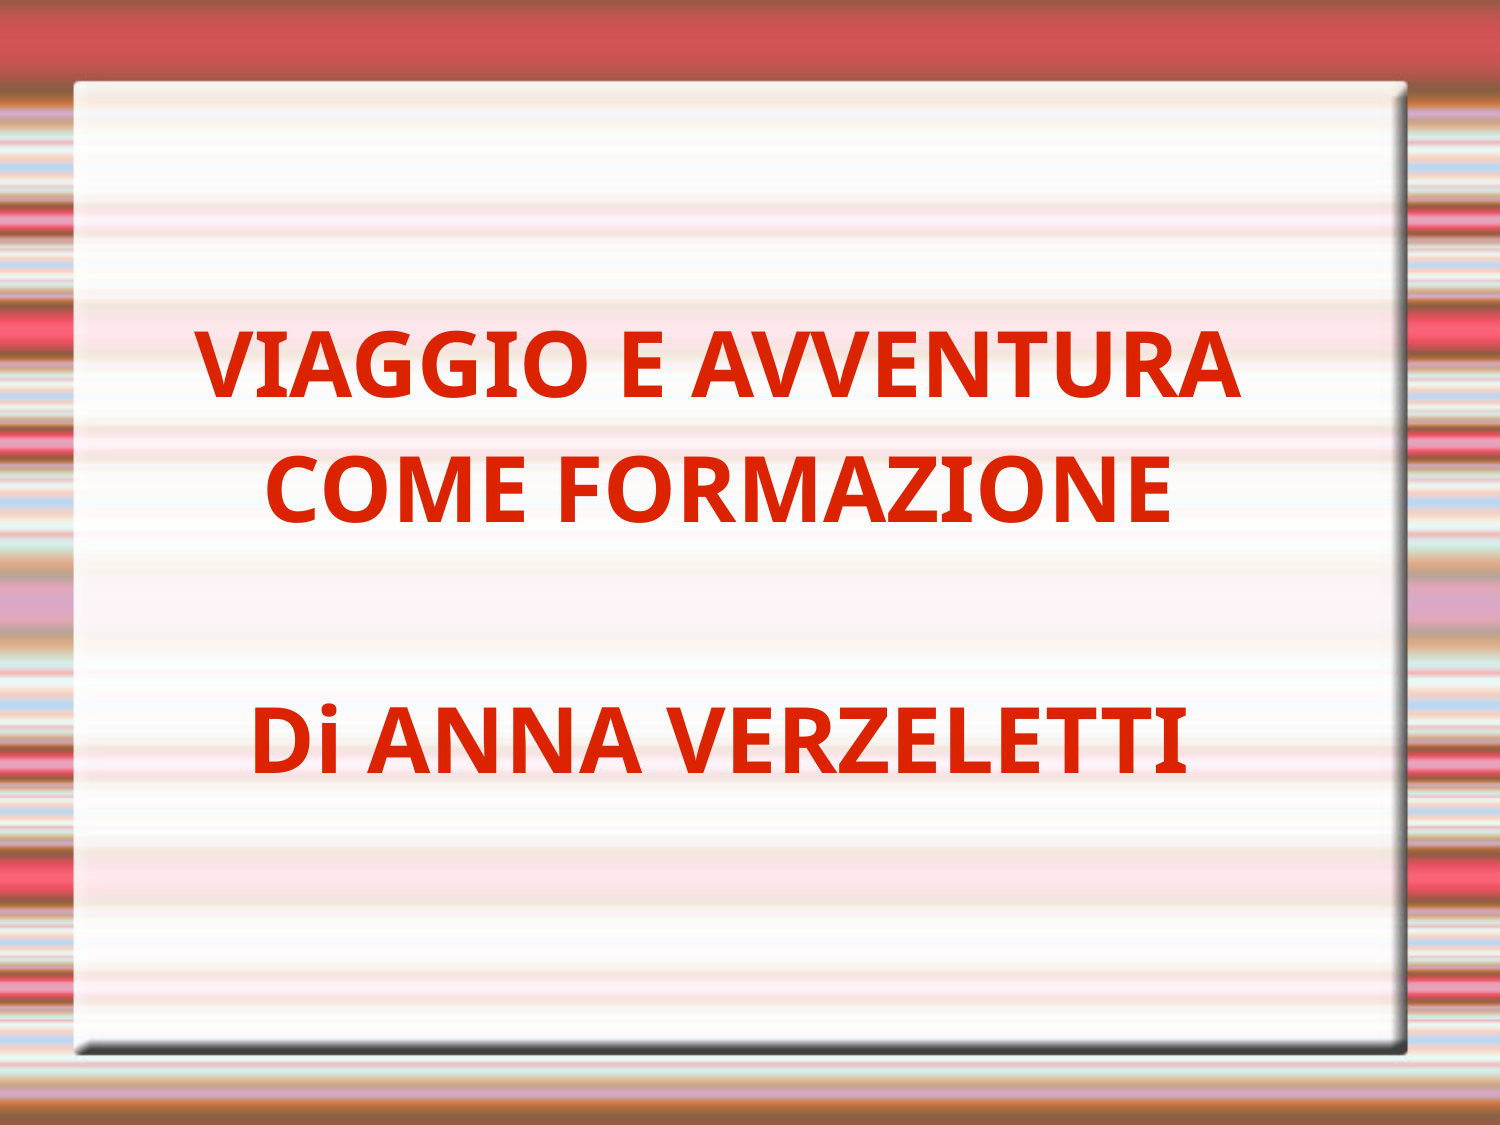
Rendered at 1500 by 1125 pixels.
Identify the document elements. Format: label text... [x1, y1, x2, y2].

title VIAGGIO E AVVENTURA COME FORMAZIONE Di ANNA VERZELETTI [50, 24, 1388, 1076]
picture [0, 0, 1500, 1125]
